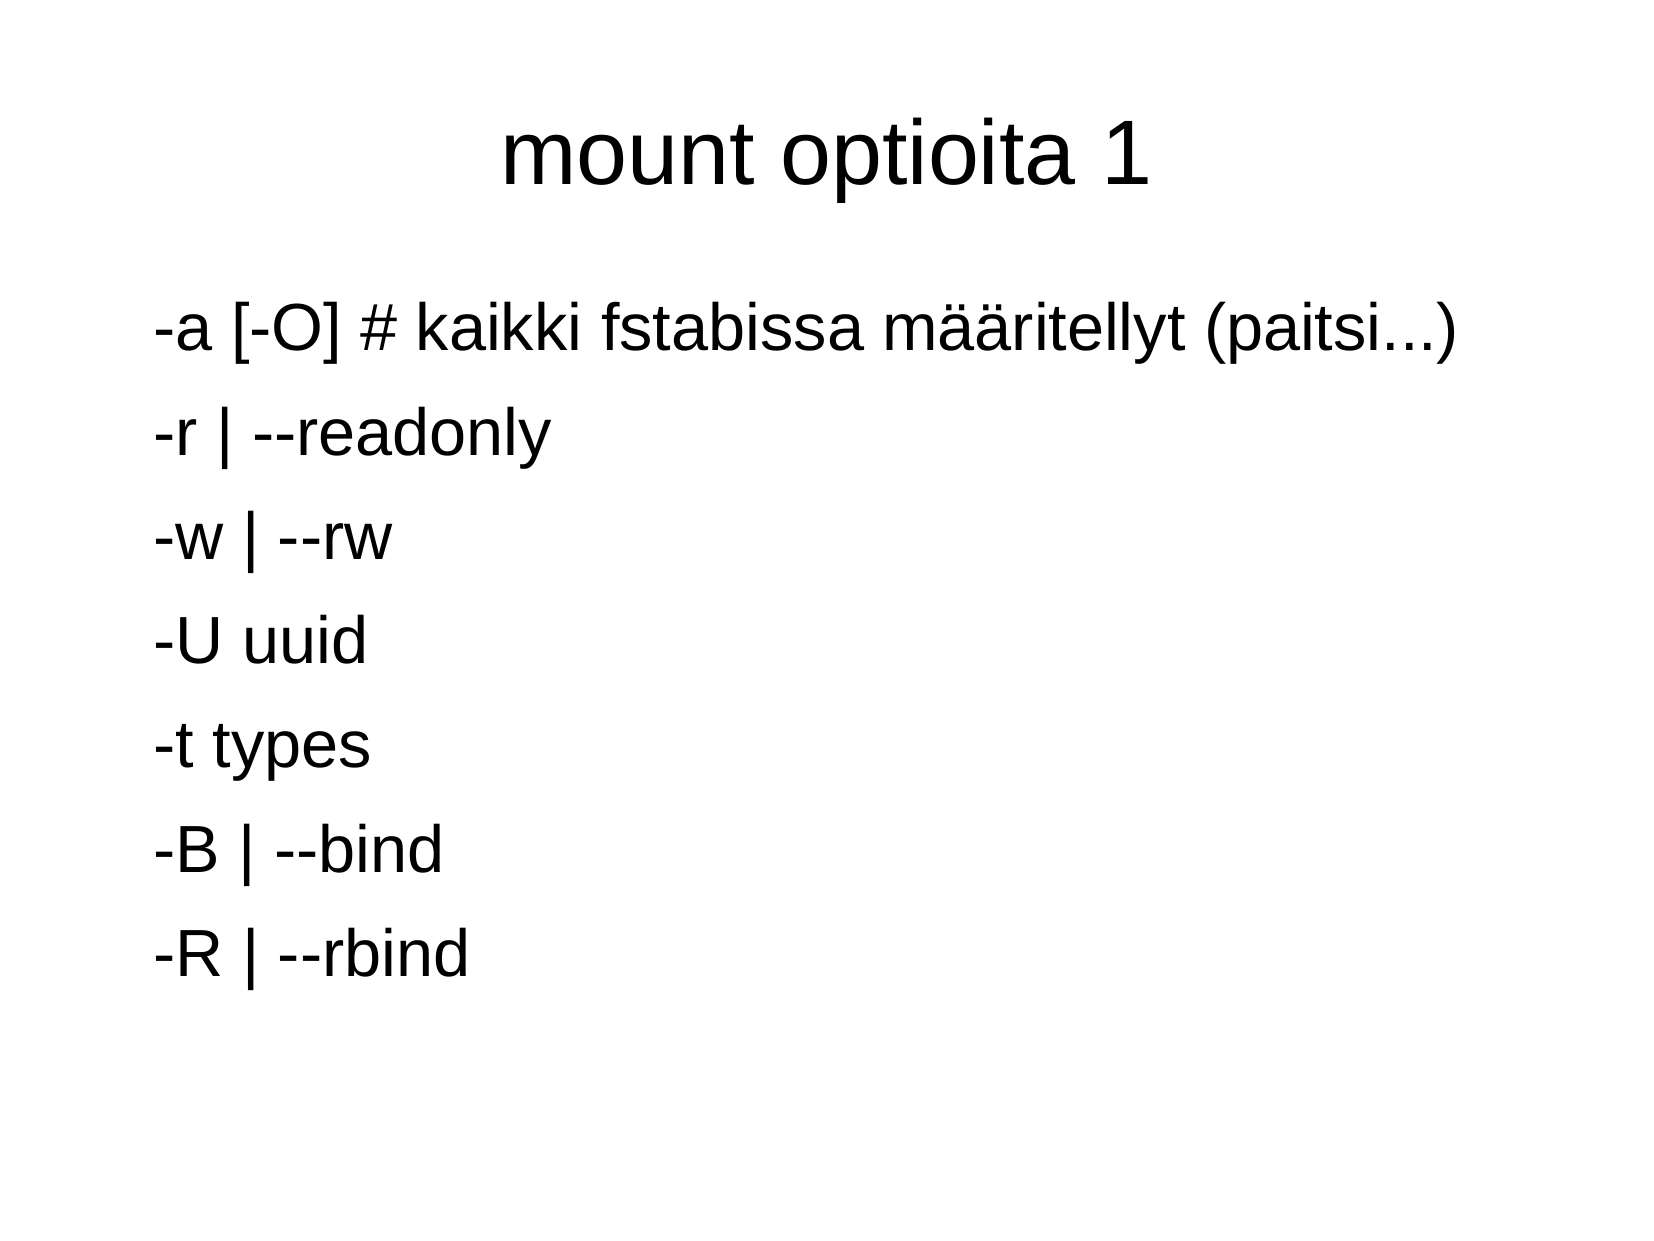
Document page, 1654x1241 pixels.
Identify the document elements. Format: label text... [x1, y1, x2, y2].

list -a [-O] # kaikki fstabissa määritellyt (paitsi...) -r | --readonly -w | --rw -U uuid -t types -B | --bind -R | --rbind [82, 290, 1571, 1010]
title mount optioita 1 [82, 49, 1571, 257]
